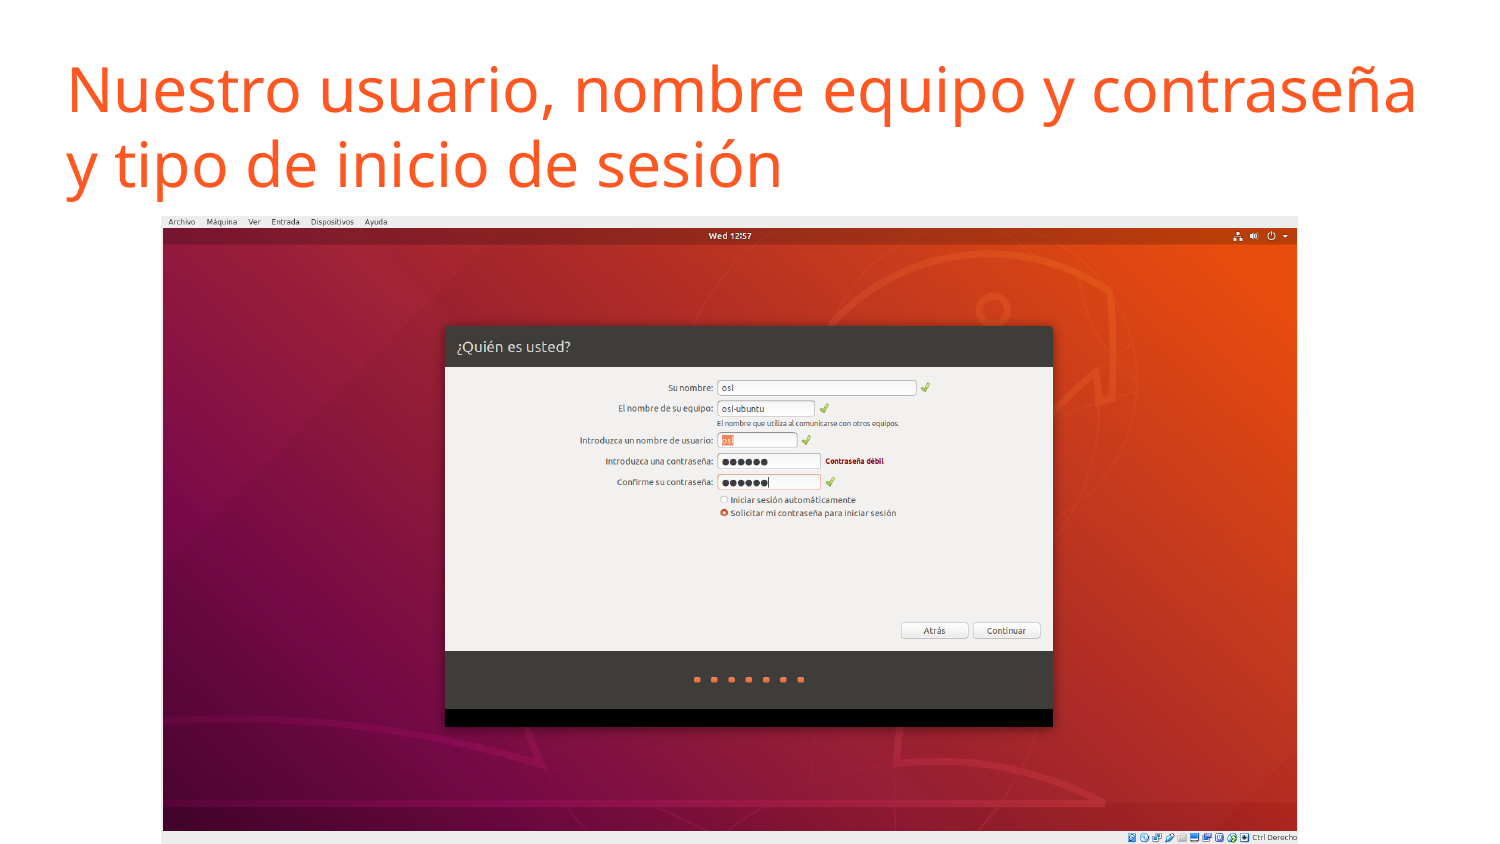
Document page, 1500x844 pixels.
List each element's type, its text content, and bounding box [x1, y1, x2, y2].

title Nuestro usuario, nombre equipo y contraseña y tipo de inicio de sesión [51, 35, 1449, 130]
picture [161, 216, 1298, 844]
